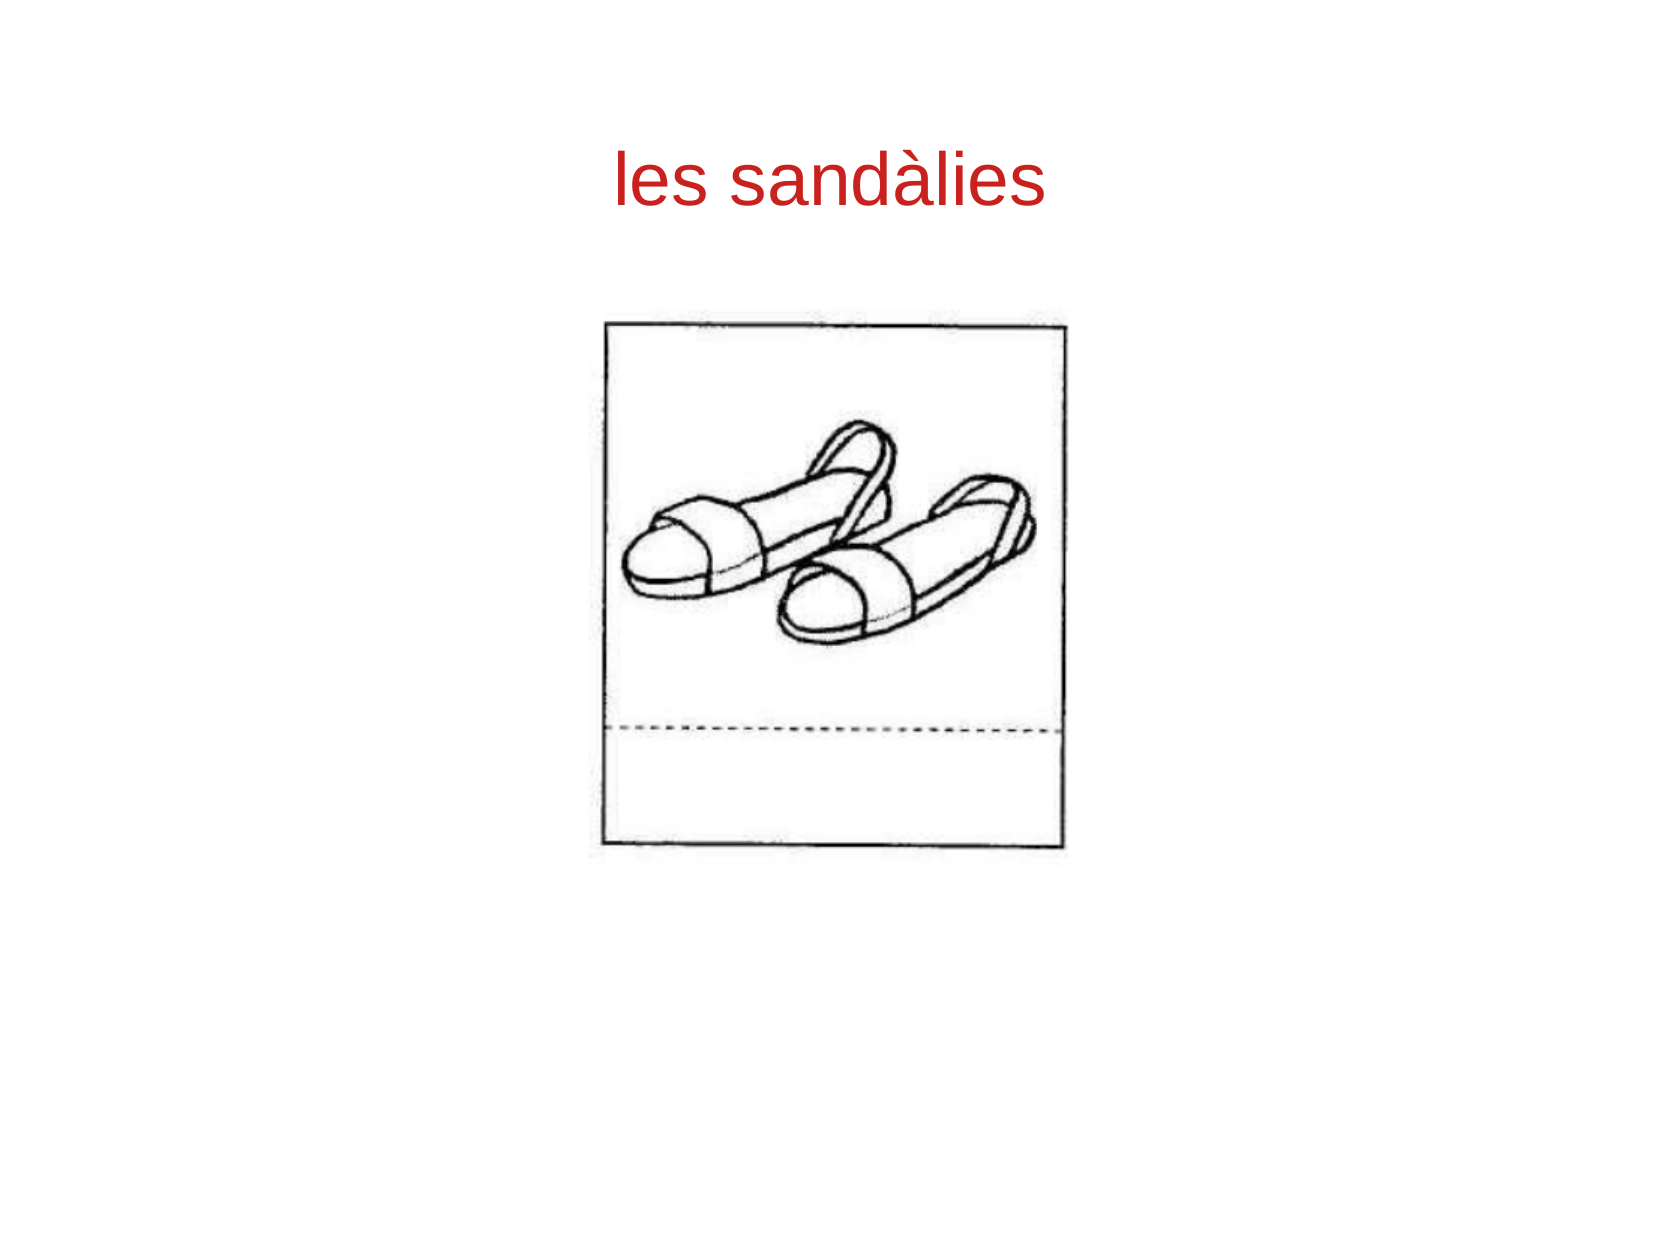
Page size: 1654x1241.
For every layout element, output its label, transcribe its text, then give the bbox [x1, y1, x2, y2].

picture [581, 291, 1094, 873]
text_box les sandàlies [289, 94, 1371, 257]
